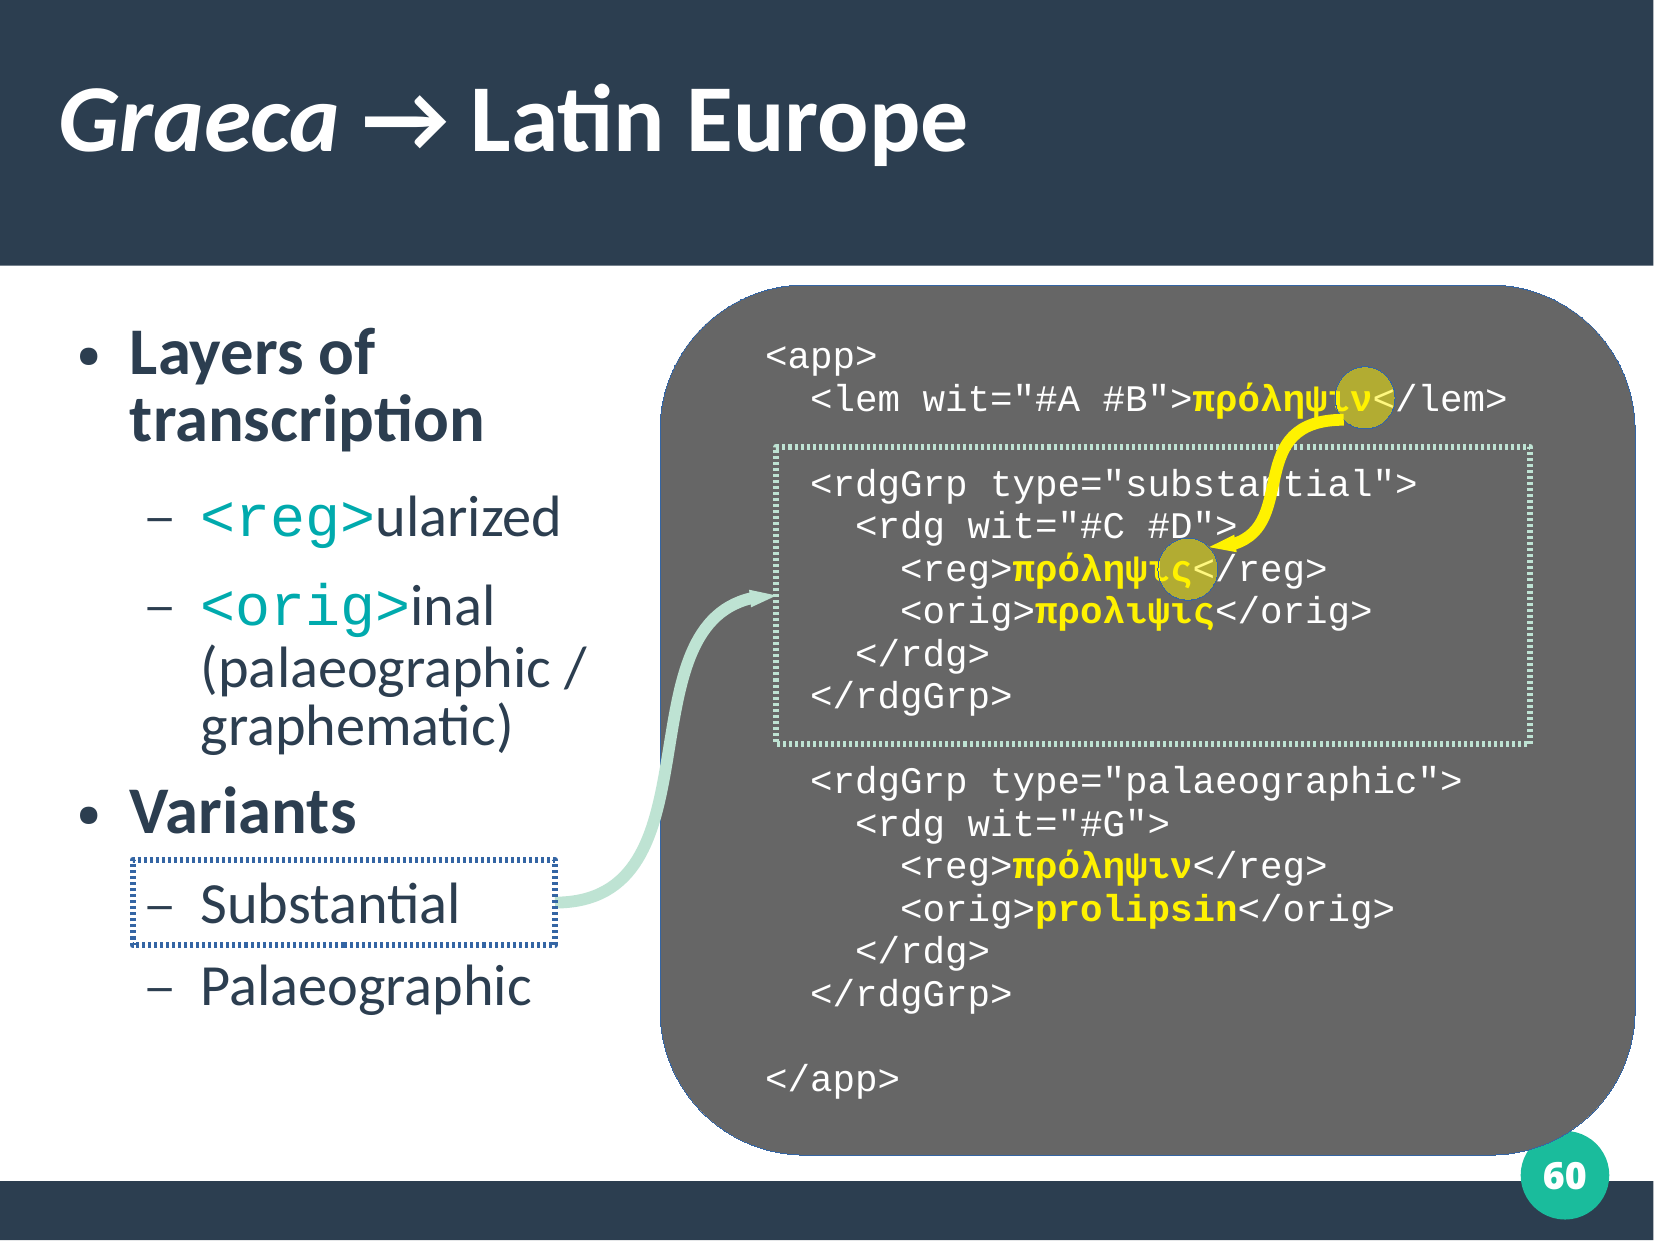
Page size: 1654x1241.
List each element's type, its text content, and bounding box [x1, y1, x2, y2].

text_box <app> <lem wit="#A #B">πρόληψιν</lem> <rdgGrp type="substantial"> <rdg wit="#C #D"> <reg>πρόληψις</reg> <orig>προλιψις</orig> </rdg> </rdgGrp> <rdgGrp type="palaeographic"> <rdg wit="#G"> <reg>πρόληψιν</reg> <orig>prolipsin</orig> </rdg> </rdgGrp> </app> [660, 285, 1636, 1156]
title Graeca → Latin Europe [59, 49, 1595, 207]
text_box [1157, 538, 1218, 601]
list Layers of transcription <reg>ularized <orig>inal (palaeographic / graphematic) Variants Substantial Palaeographic [59, 324, 646, 1152]
text_box [1335, 366, 1396, 429]
